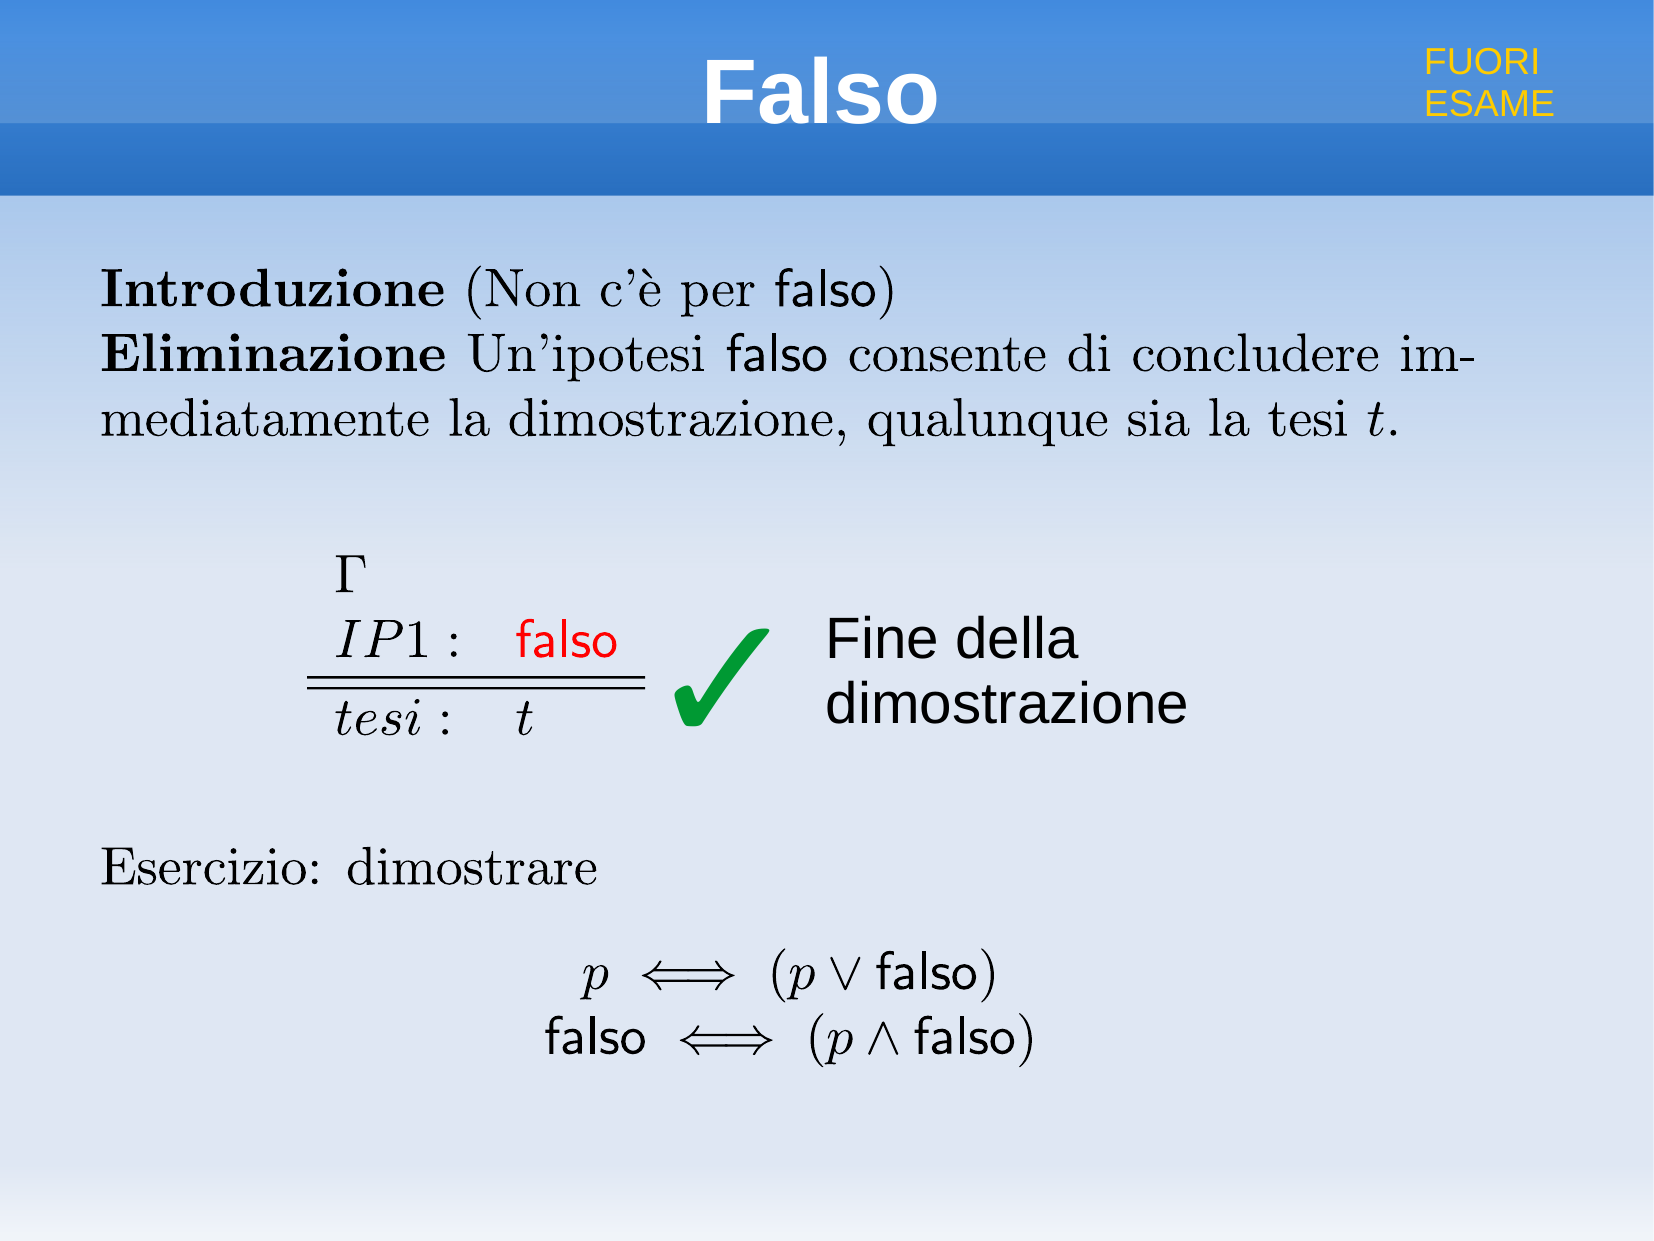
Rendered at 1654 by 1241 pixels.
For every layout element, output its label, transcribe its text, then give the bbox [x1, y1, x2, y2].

text_box [99, 265, 1478, 1068]
text_box Fine della dimostrazione [816, 598, 1205, 744]
text_box ✓ [632, 570, 816, 791]
title Falso [76, 0, 1565, 196]
picture [0, 0, 1654, 1241]
text_box FUORI ESAME [1409, 32, 1571, 132]
